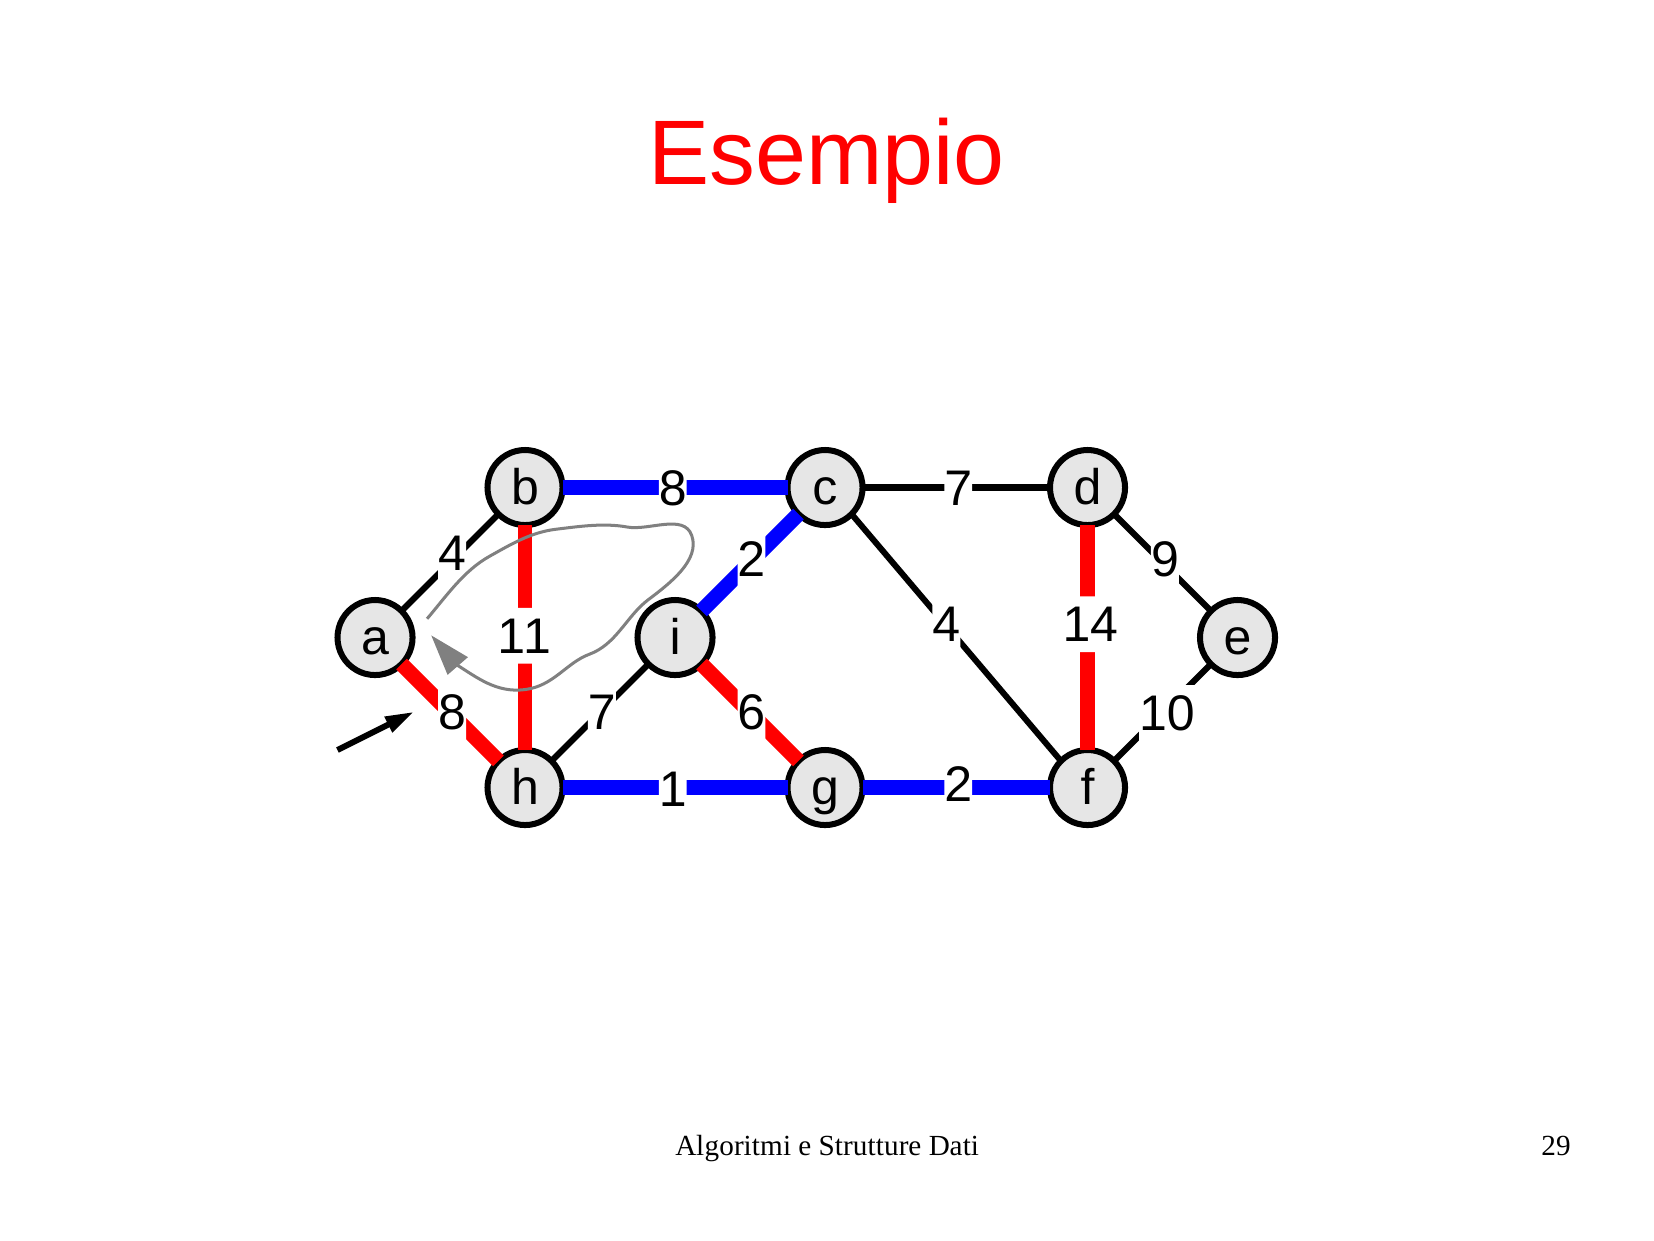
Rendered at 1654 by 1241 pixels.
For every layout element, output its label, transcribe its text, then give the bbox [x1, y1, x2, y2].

text_box 10 [1139, 685, 1195, 741]
text_box 9 [1150, 531, 1179, 588]
text_box 7 [944, 460, 973, 517]
text_box 2 [944, 756, 973, 812]
text_box b [487, 450, 563, 525]
text_box 7 [587, 684, 616, 741]
text_box 4 [932, 596, 961, 653]
text_box d [1050, 450, 1126, 525]
text_box e [1200, 600, 1276, 676]
text_box 1 [658, 761, 687, 818]
text_box 11 [497, 607, 557, 664]
text_box f [1050, 750, 1126, 826]
text_box 4 [438, 525, 467, 581]
text_box i [637, 600, 713, 676]
text_box c [788, 450, 863, 526]
text_box 8 [438, 684, 467, 741]
text_box 6 [737, 684, 766, 741]
text_box g [788, 750, 863, 826]
text_box 2 [737, 531, 766, 588]
text_box 8 [658, 460, 687, 516]
text_box 14 [1062, 596, 1119, 653]
text_box a [337, 600, 413, 676]
title Esempio [82, 49, 1571, 257]
text_box h [487, 750, 563, 826]
